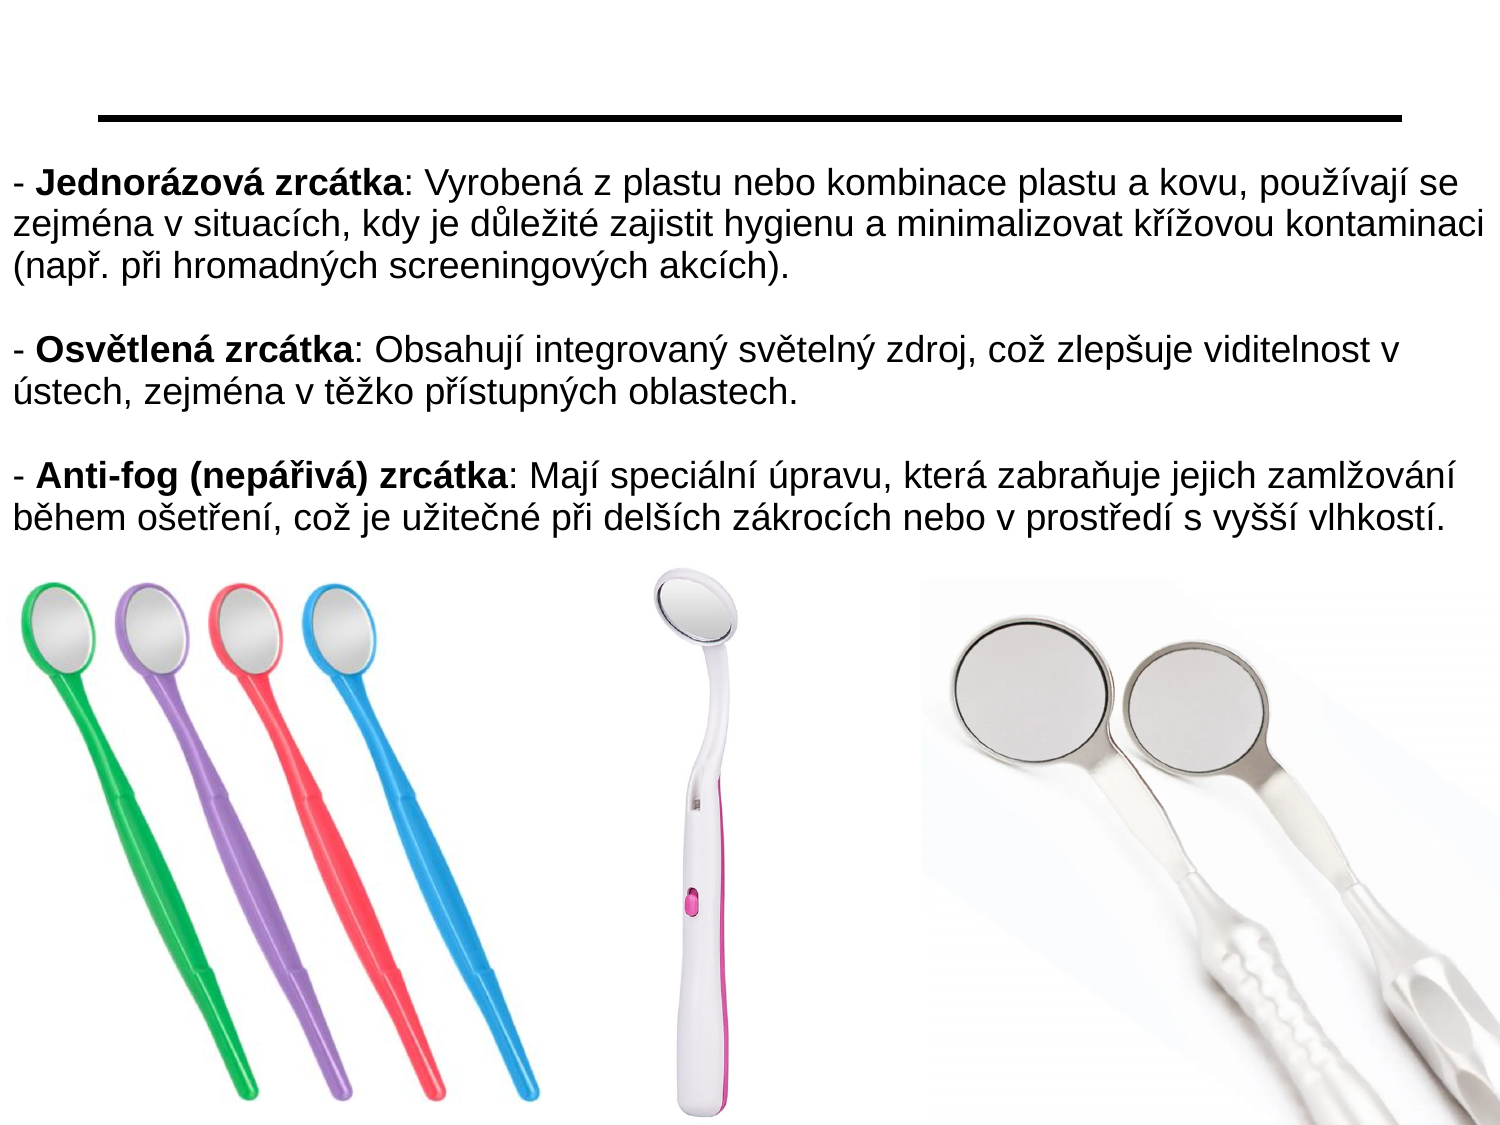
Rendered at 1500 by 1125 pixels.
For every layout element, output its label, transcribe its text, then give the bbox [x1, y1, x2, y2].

picture [2, 555, 1500, 1125]
text_box - Jednorázová zrcátka: Vyrobená z plastu nebo kombinace plastu a kovu, používají se zejména v situacích, kdy je důležité zajistit hygienu a minimalizovat křížovou kontaminaci (např. při hromadných screeningových akcích). - Osvětlená zrcátka: Obsahují integrovaný světelný zdroj, což zlepšuje viditelnost v ústech, zejména v těžko přístupných oblastech. - Anti-fog (nepářivá) zrcátka: Mají speciální úpravu, která zabraňuje jejich zamlžování během ošetření, což je užitečné při delších zákrocích nebo v prostředí s vyšší vlhkostí. [0, 153, 1500, 761]
